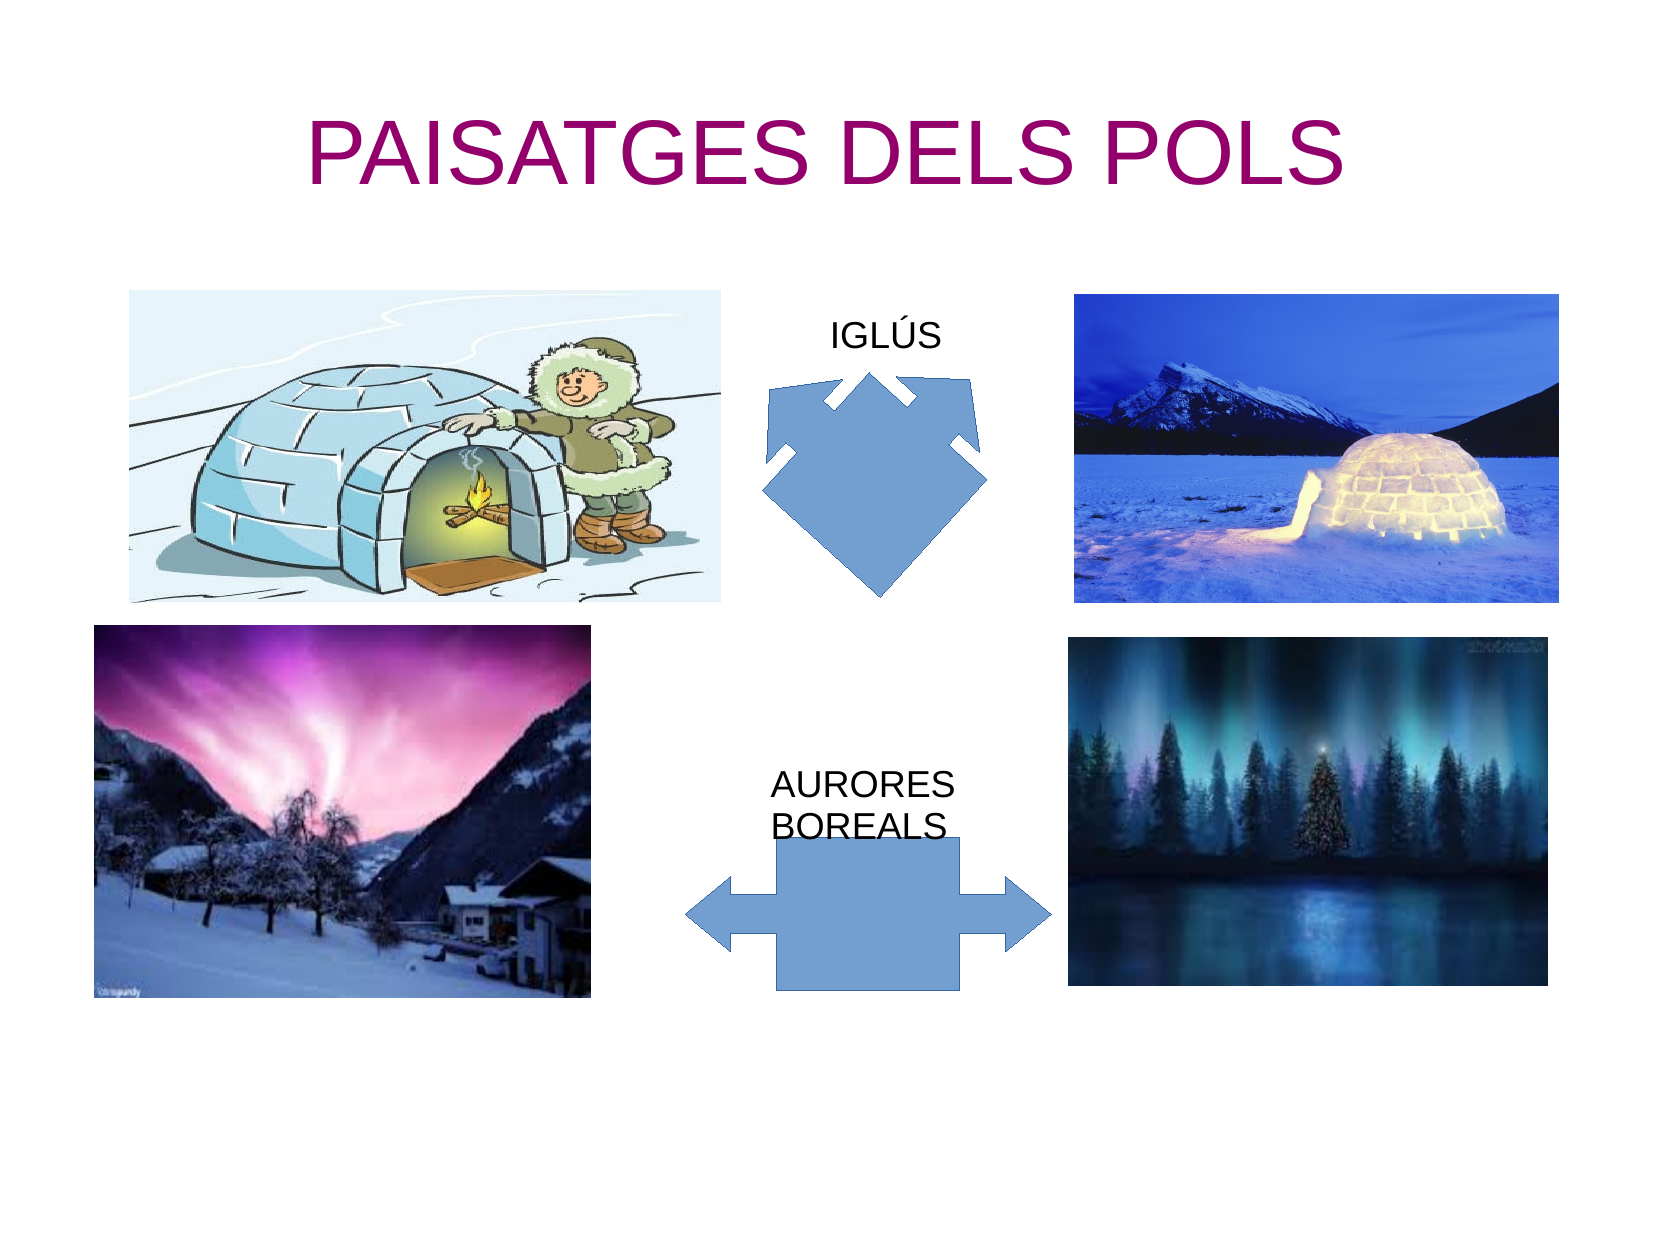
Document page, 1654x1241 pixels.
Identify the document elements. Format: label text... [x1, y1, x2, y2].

picture [1074, 294, 1559, 603]
text_box [685, 855, 1052, 991]
text_box [762, 378, 987, 598]
text_box AURORES BOREALS [755, 755, 993, 855]
picture [1068, 637, 1548, 986]
title PAISATGES DELS POLS [82, 49, 1571, 257]
picture [129, 290, 721, 603]
text_box IGLÚS [814, 307, 969, 378]
picture [94, 625, 591, 998]
